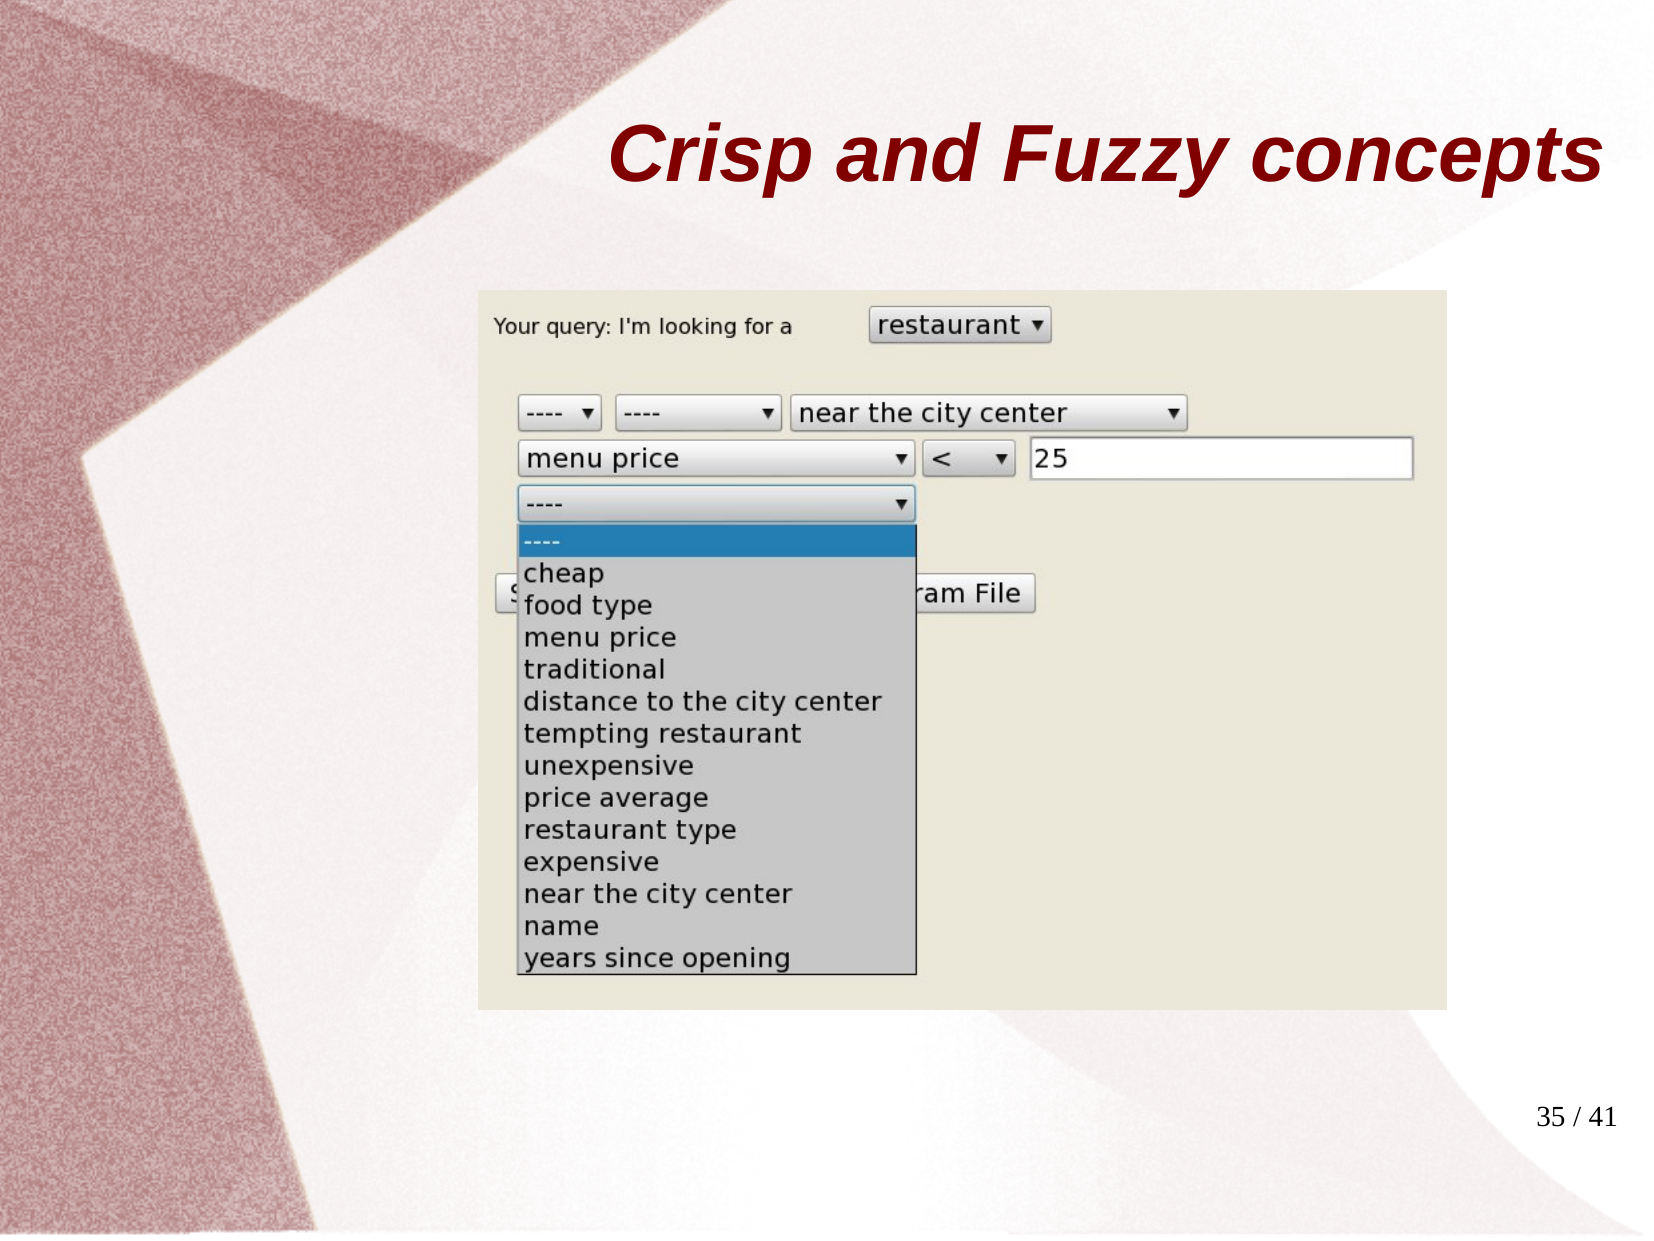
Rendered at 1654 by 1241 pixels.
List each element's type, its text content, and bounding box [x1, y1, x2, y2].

picture [0, 0, 1654, 1241]
title Crisp and Fuzzy concepts [596, 49, 1607, 257]
